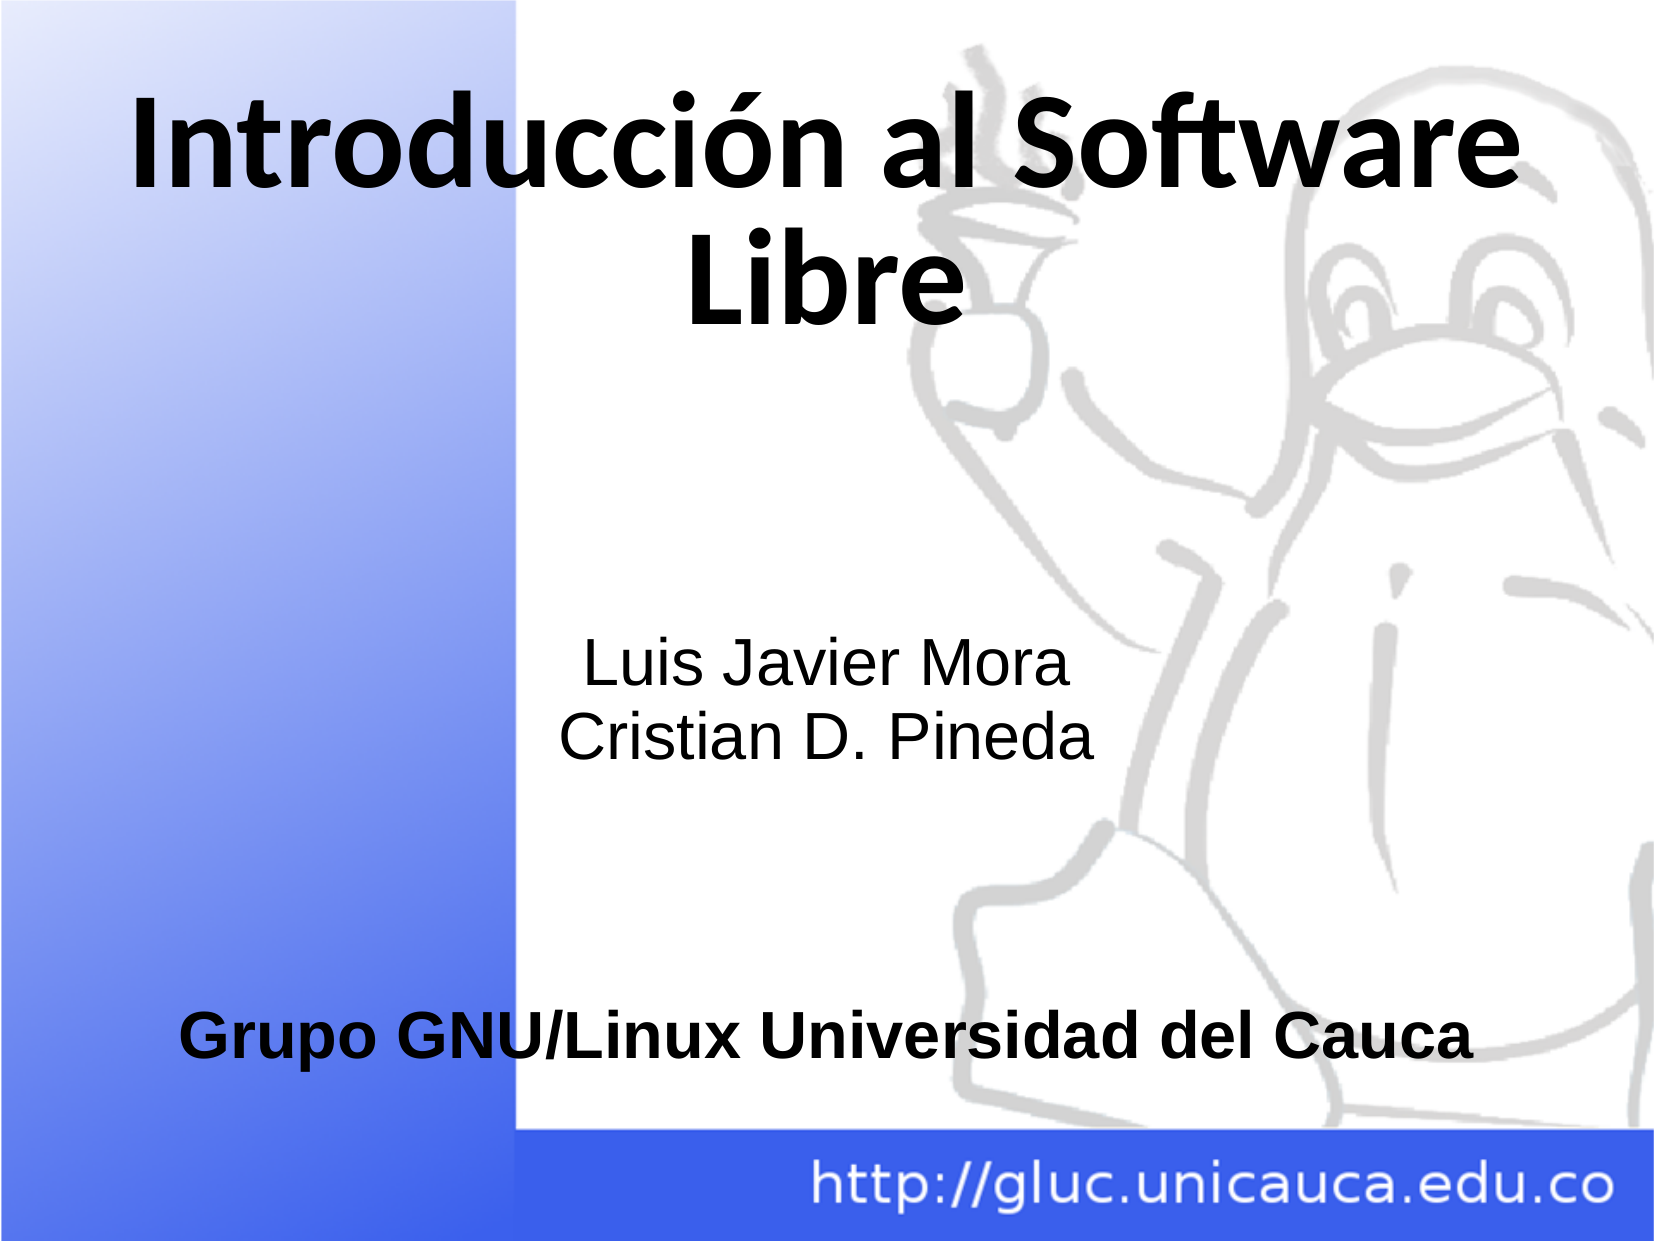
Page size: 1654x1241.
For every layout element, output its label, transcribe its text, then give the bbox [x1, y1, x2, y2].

title Introducción al Software Libre [82, 0, 1571, 297]
picture [0, 0, 1654, 1241]
text_box Luis Javier Mora Cristian D. Pineda Grupo GNU/Linux Universidad del Cauca [82, 297, 1571, 1102]
